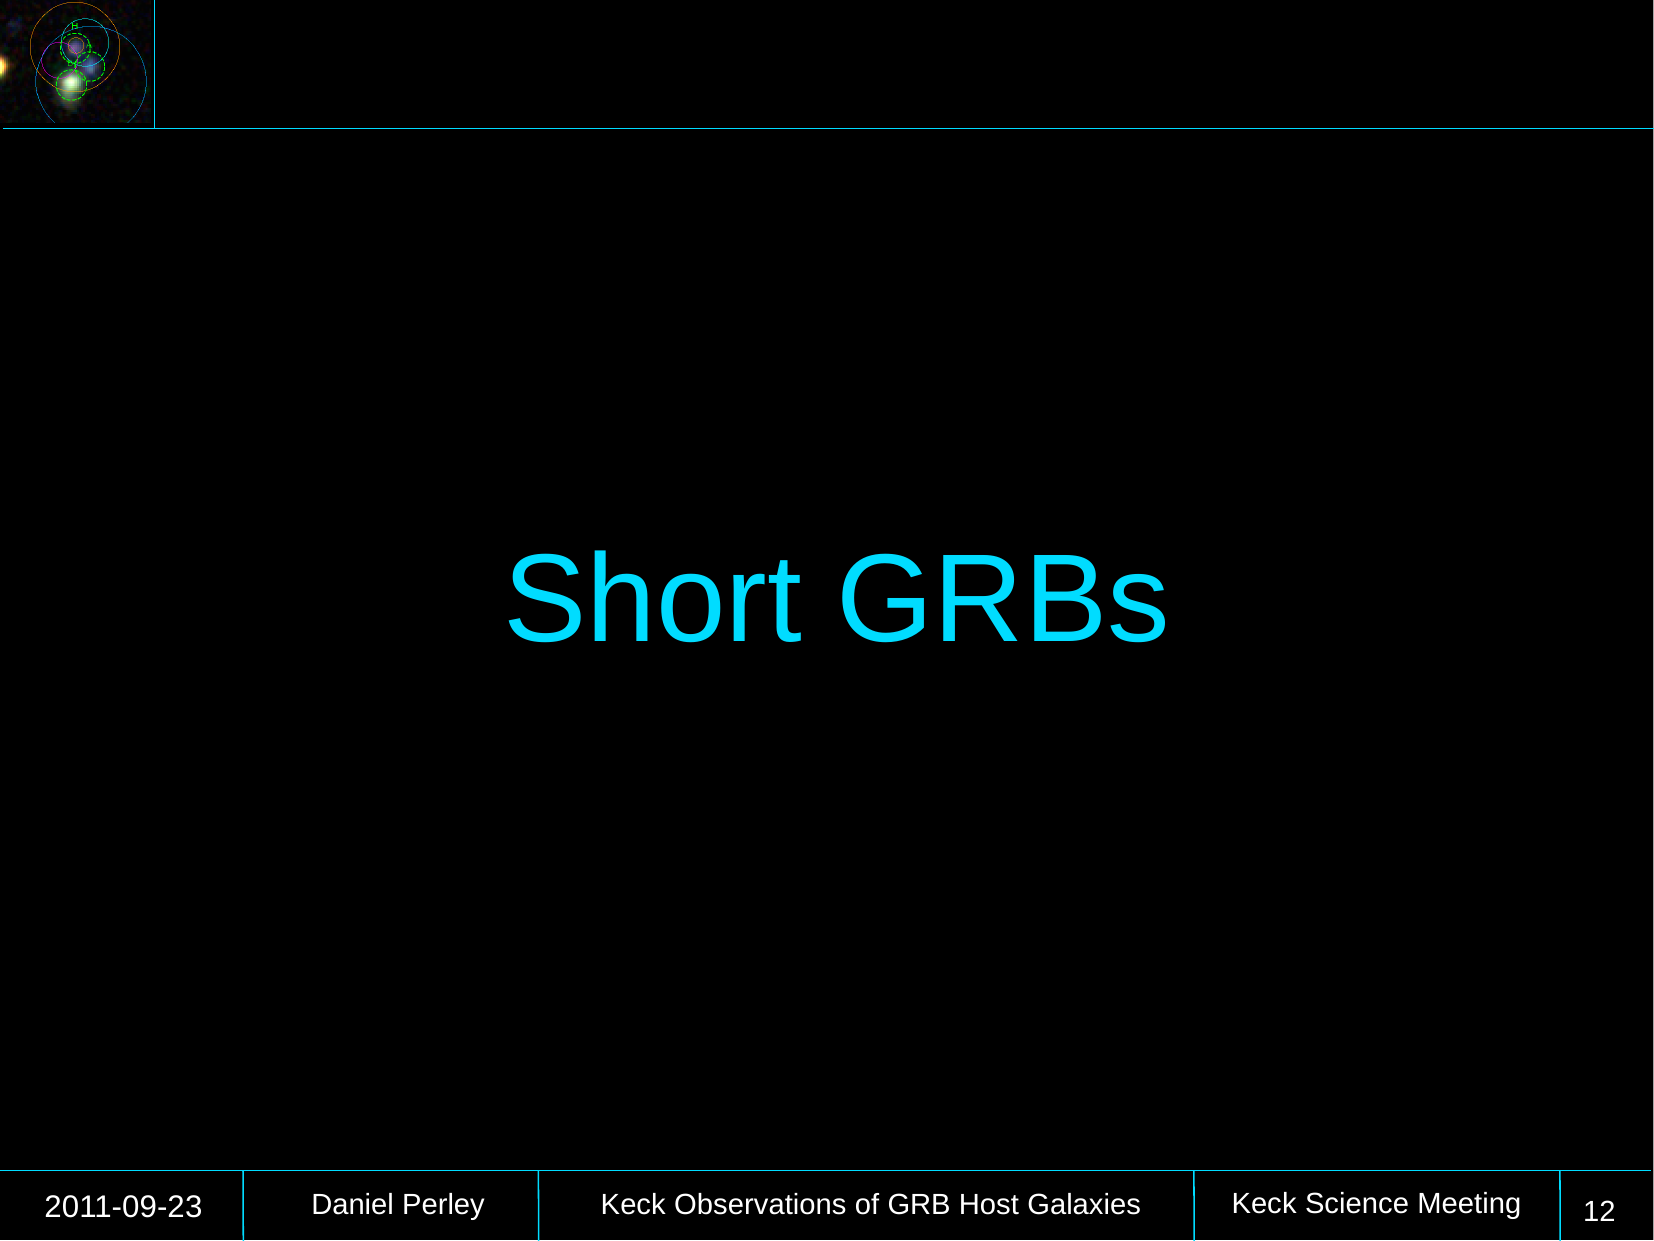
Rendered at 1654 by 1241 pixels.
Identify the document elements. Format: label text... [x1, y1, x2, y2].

text_box Short GRBs [124, 520, 1550, 676]
picture [0, 0, 151, 123]
